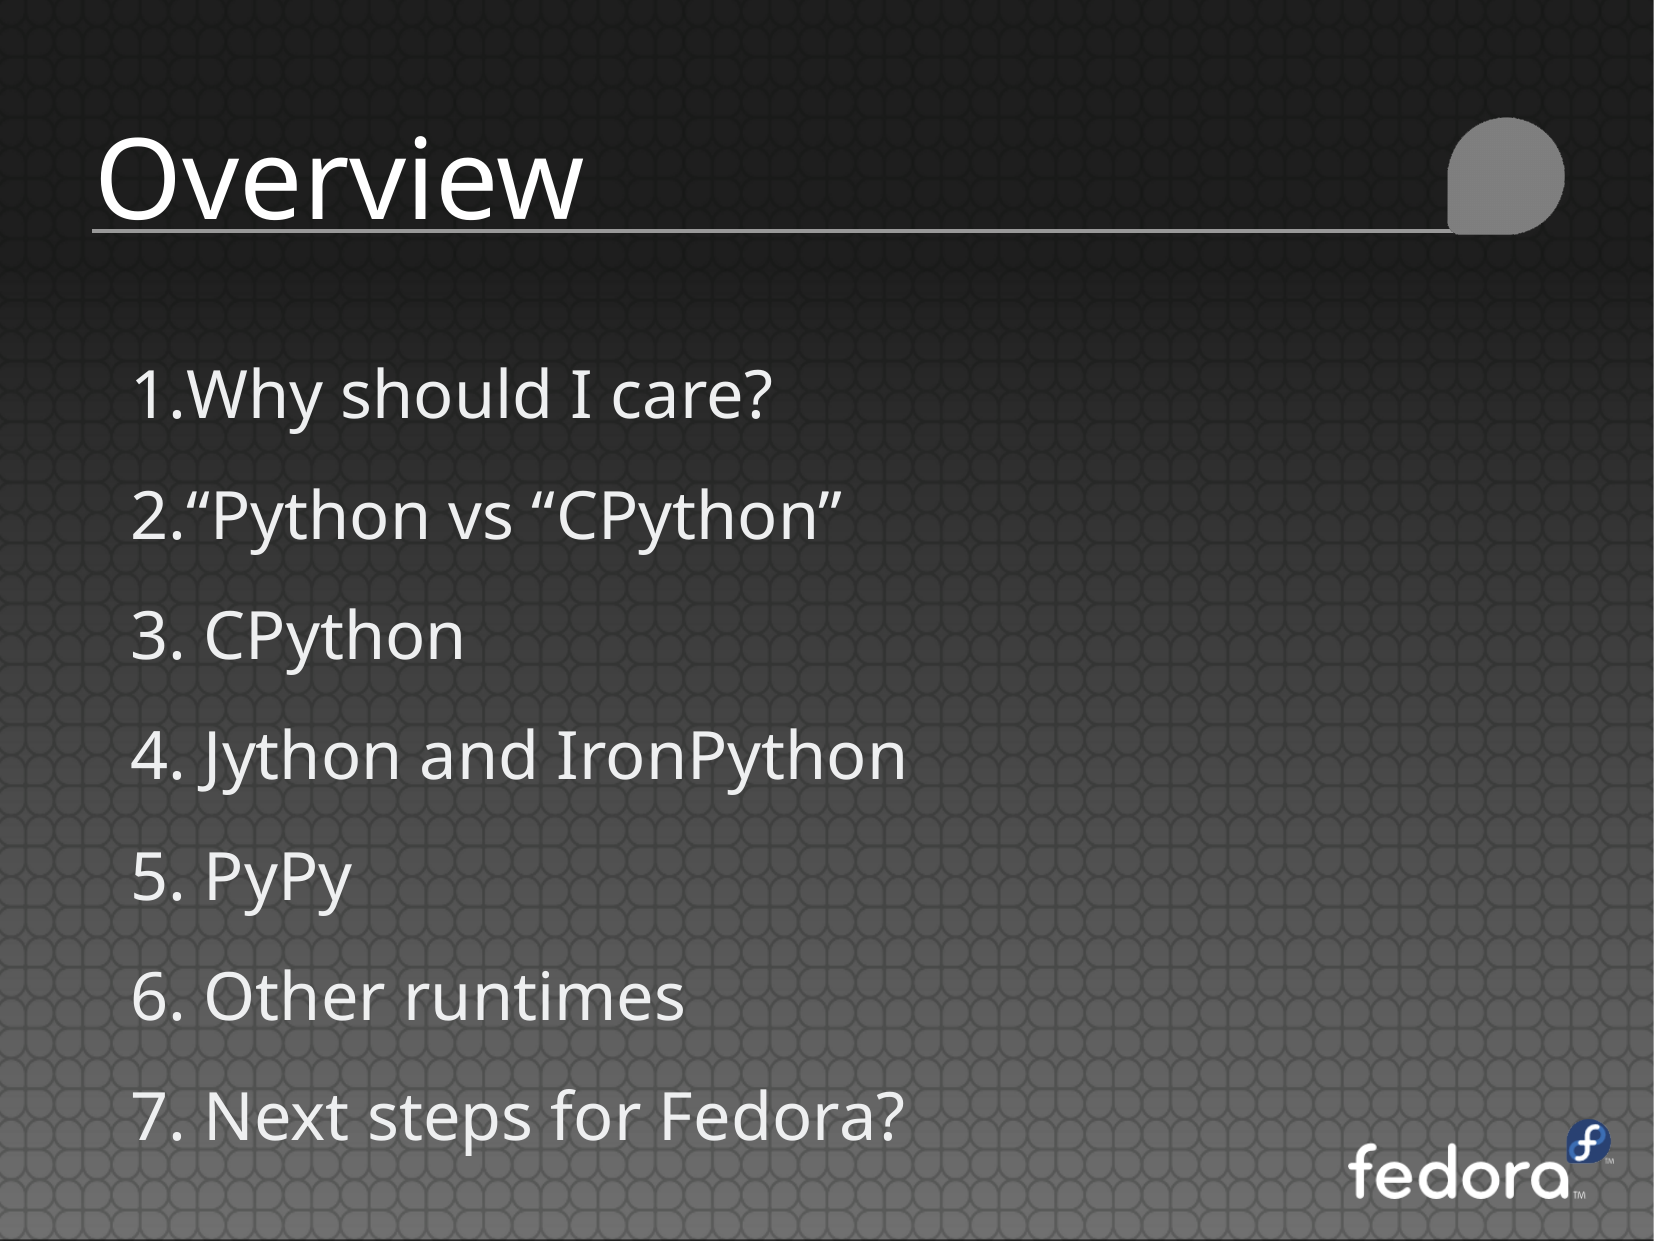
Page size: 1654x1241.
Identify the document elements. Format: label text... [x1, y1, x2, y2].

title Overview [94, 100, 1426, 251]
list Why should I care? “Python vs “CPython” CPython Jython and IronPython PyPy Other runtimes Next steps for Fedora? [112, 227, 1501, 1163]
picture [0, 0, 1654, 1241]
